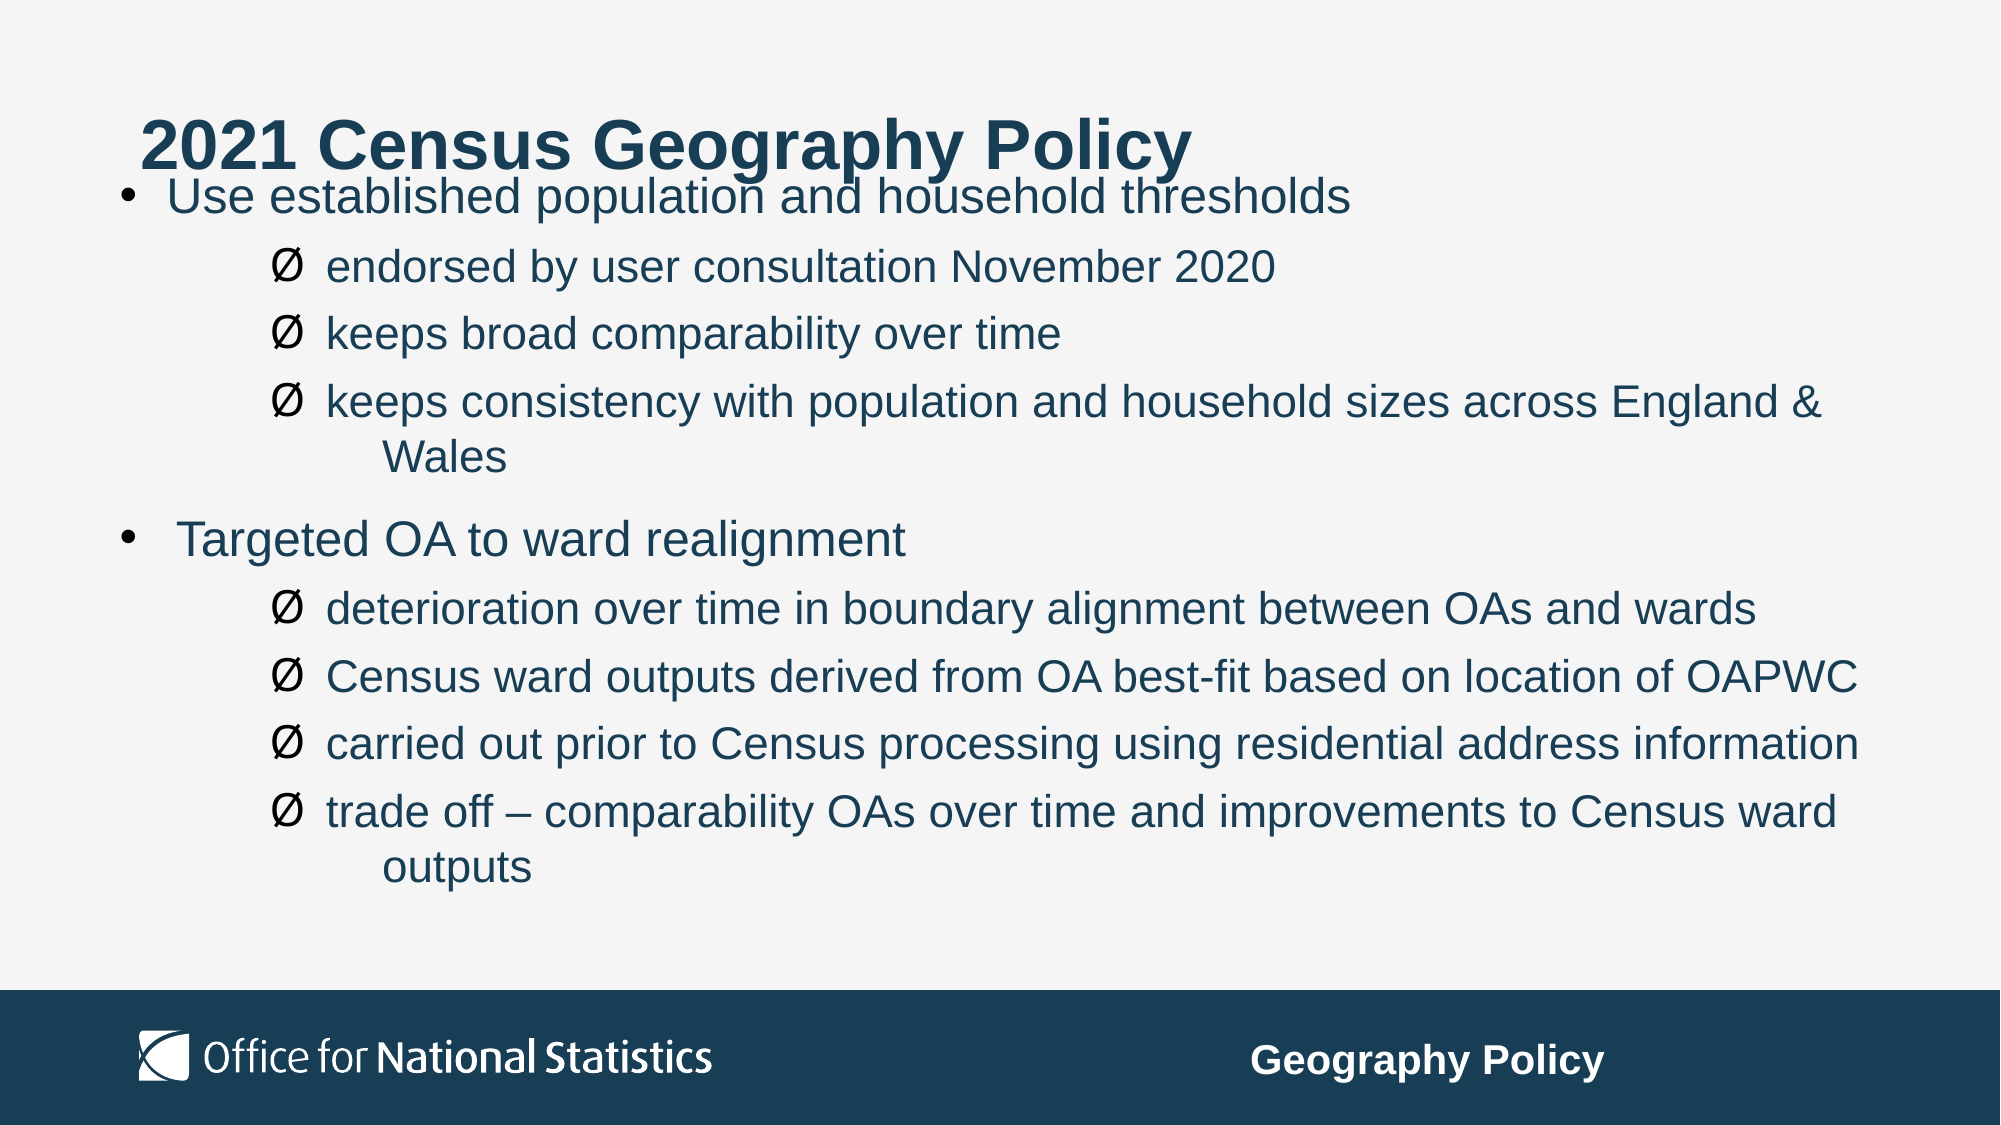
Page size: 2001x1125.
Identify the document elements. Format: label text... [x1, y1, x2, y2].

text_box Use established population and household thresholds endorsed by user consultation November 2020 keeps broad comparability over time keeps consistency with population and household sizes across England & Wales Targeted OA to ward realignment deterioration over time in boundary alignment between OAs and wards Census ward outputs derived from OA best-fit based on location of OAPWC carried out prior to Census processing using residential address information trade off – comparability OAs over time and improvements to Census ward outputs [119, 234, 1951, 899]
text_box Geography Policy [1235, 1025, 1866, 1086]
title 2021 Census Geography Policy [140, 105, 1983, 274]
